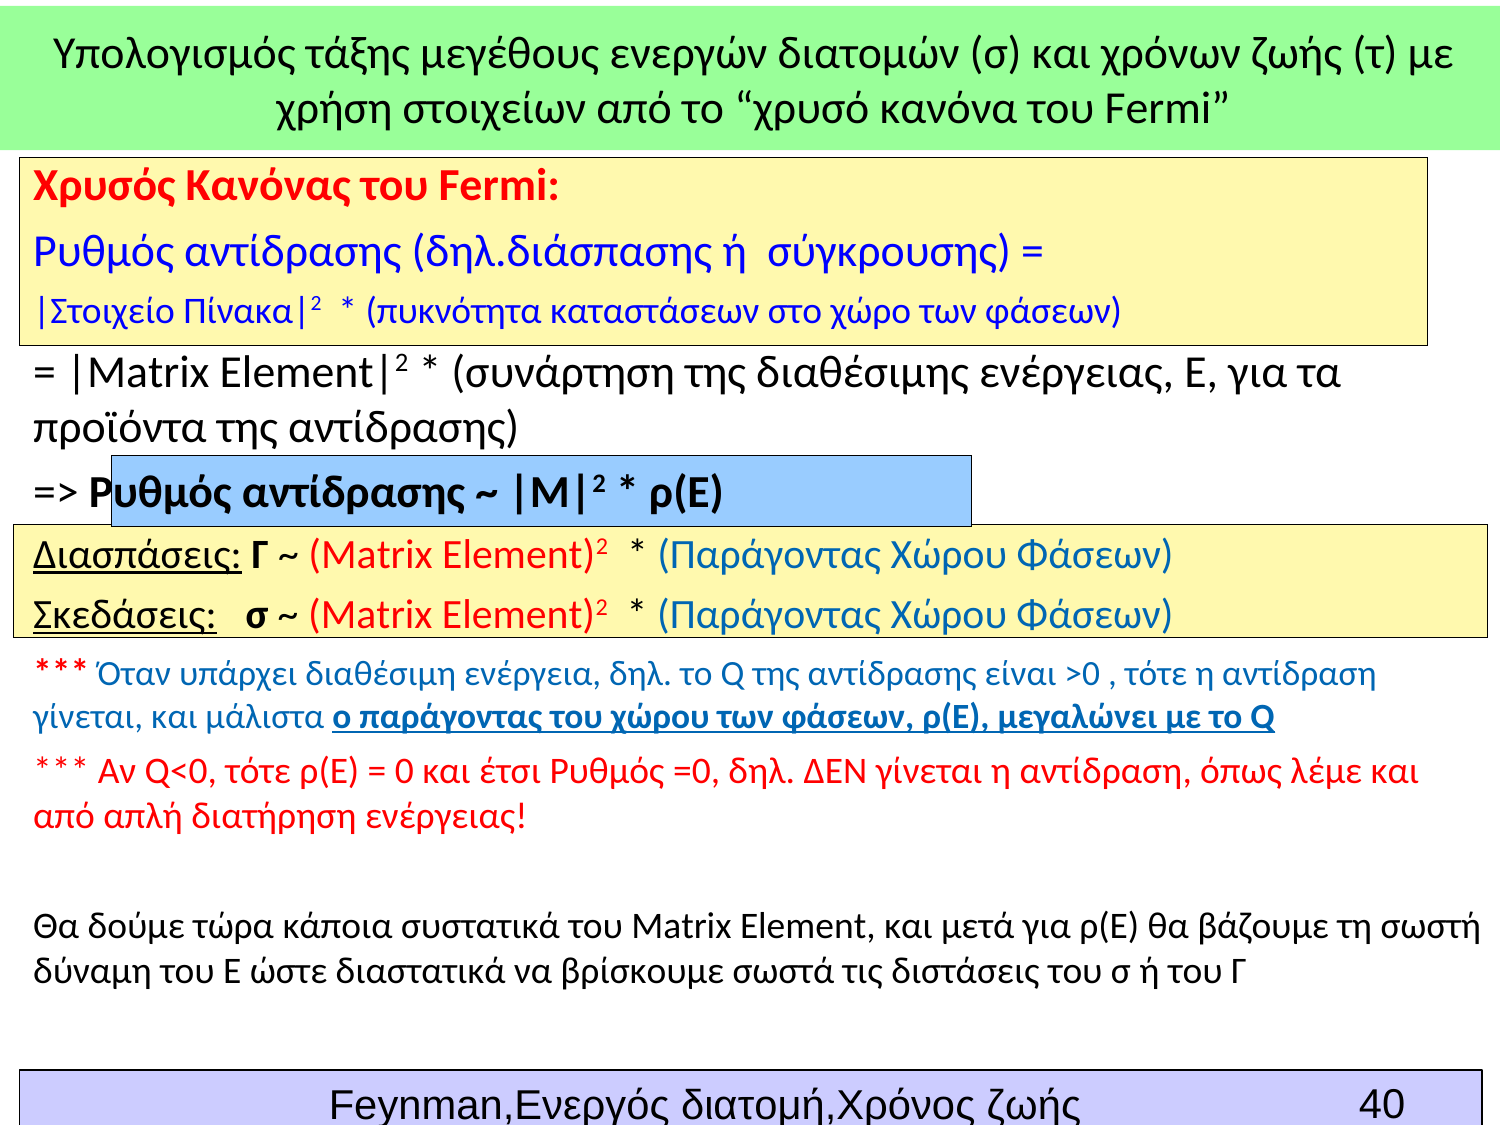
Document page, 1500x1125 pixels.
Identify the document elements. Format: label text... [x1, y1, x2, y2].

text_box Χρυσός Κανόνας του Fermi: Ρυθμός αντίδρασης (δηλ.διάσπασης ή σύγκρουσης) = |Στοιχείο Πίνακα|2 * (πυκνότητα καταστάσεων στο χώρο των φάσεων) = |Μatrix Element|2 * (συνάρτηση της διαθέσιμης ενέργειας, E, για τα προϊόντα της αντίδρασης) => Ρυθμός αντίδρασης ~ |Μ|2 * ρ(Ε) Διασπάσεις: Γ ~ (Matrix Element)2 * (Παράγοντας Χώρου Φάσεων) Σκεδάσεις: σ ~ (Matrix Element)2 * (Παράγοντας Χώρου Φάσεων) *** Όταν υπάρχει διαθέσιμη ενέργεια, δηλ. το Q της αντίδρασης είναι >0 , τότε η αντίδραση γίνεται, και μάλιστα ο παράγοντας του χώρου των φάσεων, ρ(Ε), μεγαλώνει με το Q *** Αν Q<0, τότε ρ(Ε) = 0 και έτσι Ρυθμός =0, δηλ. ΔΕΝ γίνεται η αντίδραση, όπως λέμε και από απλή διατήρηση ενέργειας! Θα δούμε τώρα κάποια συστατικά του Matrix Element, και μετά για ρ(Ε) θα βάζουμε τη σωστή δύναμη του E ώστε διαστατικά να βρίσκουμε σωστά τις διστάσεις του σ ή του Γ [18, 147, 1500, 581]
text_box Υπολογισμός τάξης μεγέθους ενεργών διατομών (σ) και χρόνων ζωής (τ) με χρήση στοιχείων από το “χρυσό κανόνα του Fermi” [0, 5, 1500, 151]
text_box [13, 524, 1488, 638]
